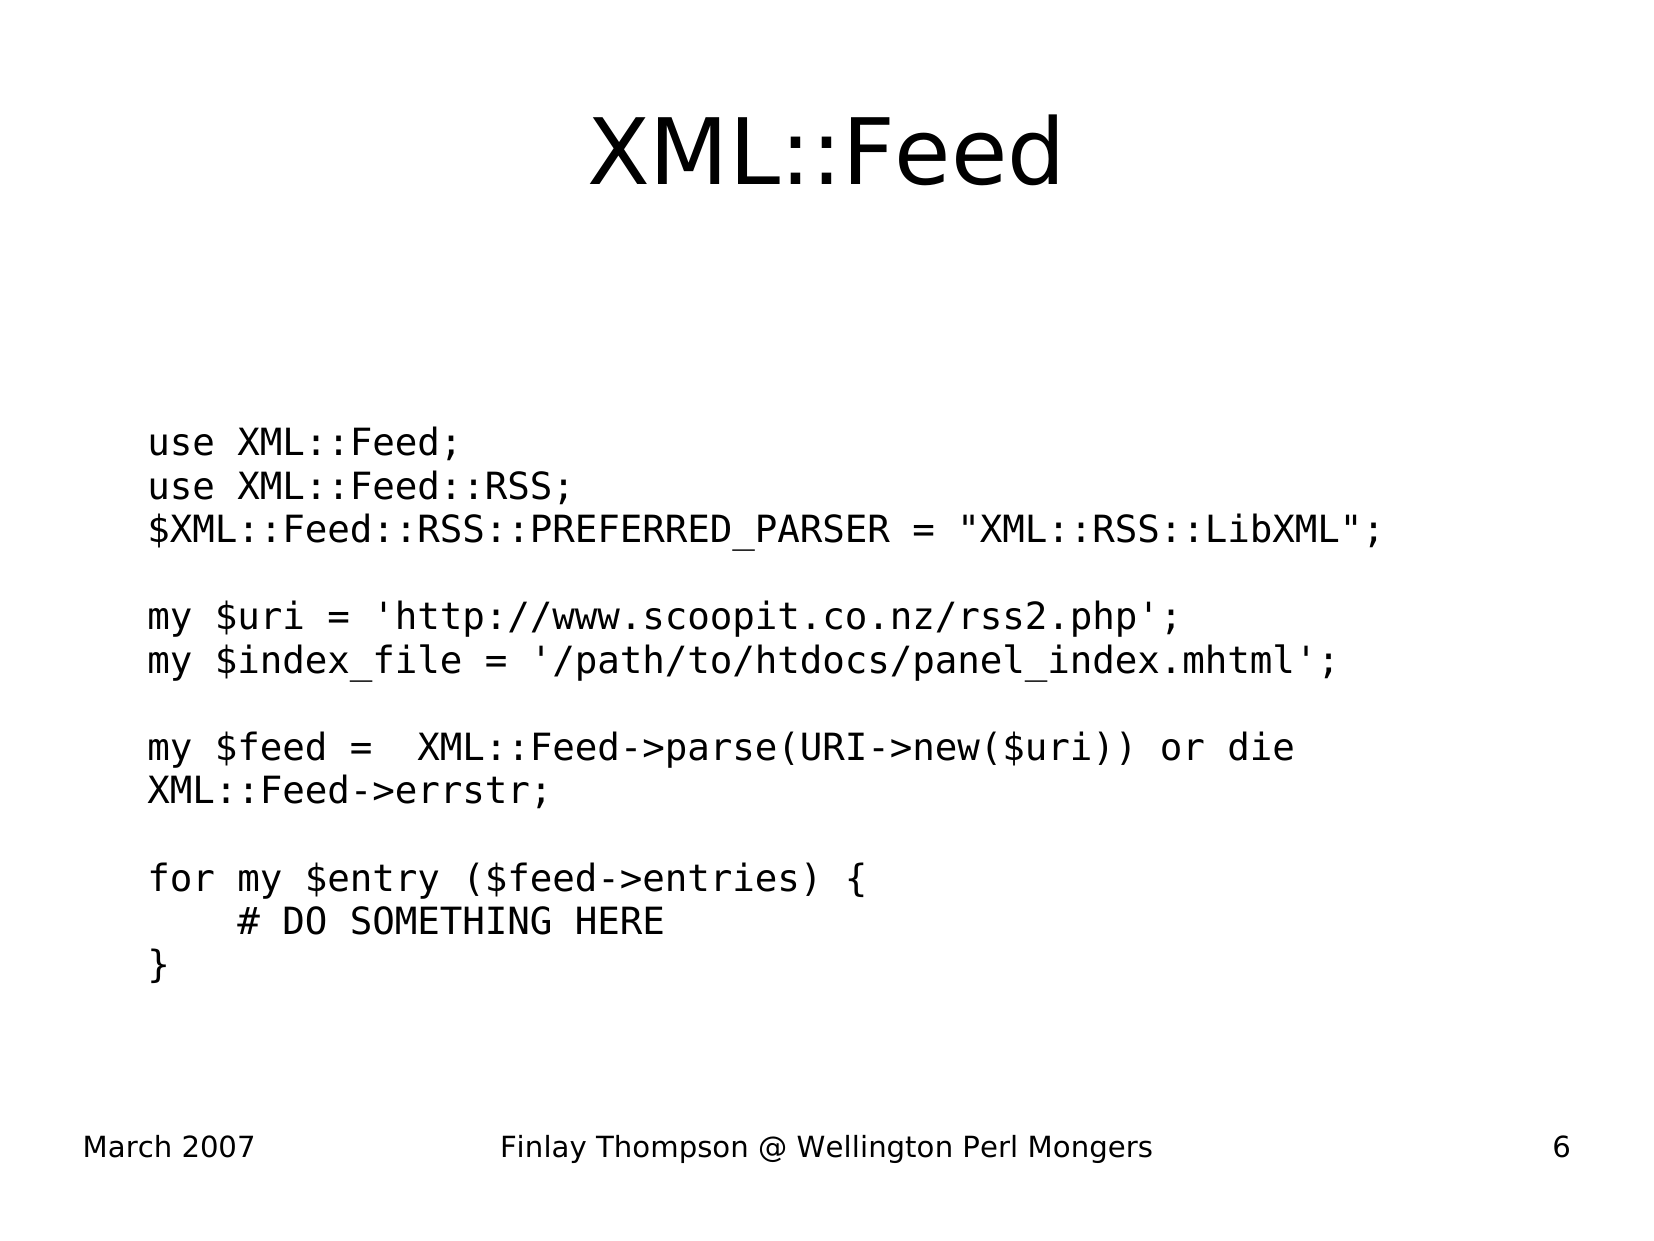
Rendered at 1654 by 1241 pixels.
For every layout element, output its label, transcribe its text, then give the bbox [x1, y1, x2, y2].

title XML::Feed [82, 49, 1571, 257]
text_box use XML::Feed; use XML::Feed::RSS; $XML::Feed::RSS::PREFERRED_PARSER = "XML::RSS::LibXML"; my $uri = 'http://www.scoopit.co.nz/rss2.php'; my $index_file = '/path/to/htdocs/panel_index.mhtml'; my $feed = XML::Feed->parse(URI->new($uri)) or die XML::Feed->errstr; for my $entry ($feed->entries) { # DO SOMETHING HERE } [132, 413, 1532, 995]
